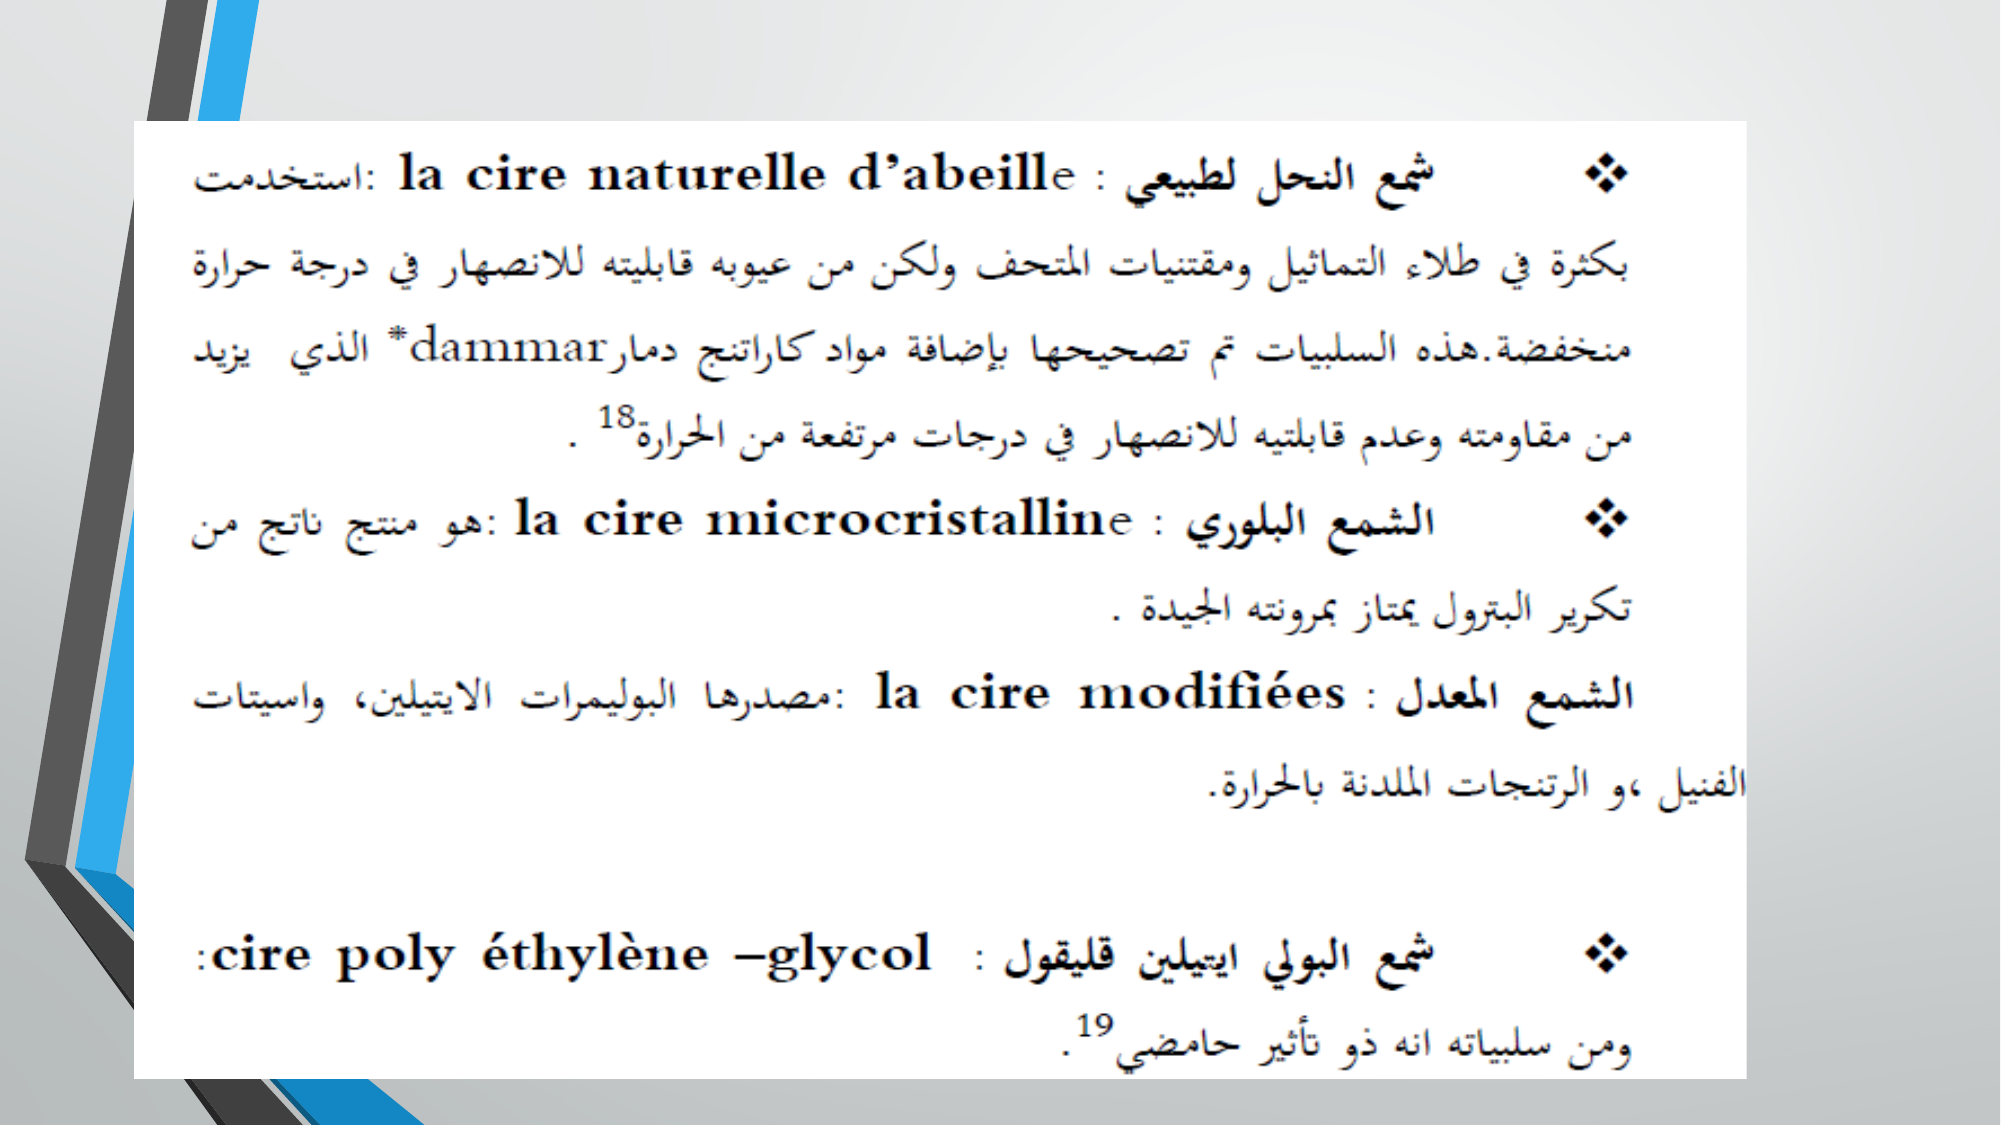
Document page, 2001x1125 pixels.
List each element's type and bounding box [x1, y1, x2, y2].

picture [134, 121, 1747, 1079]
